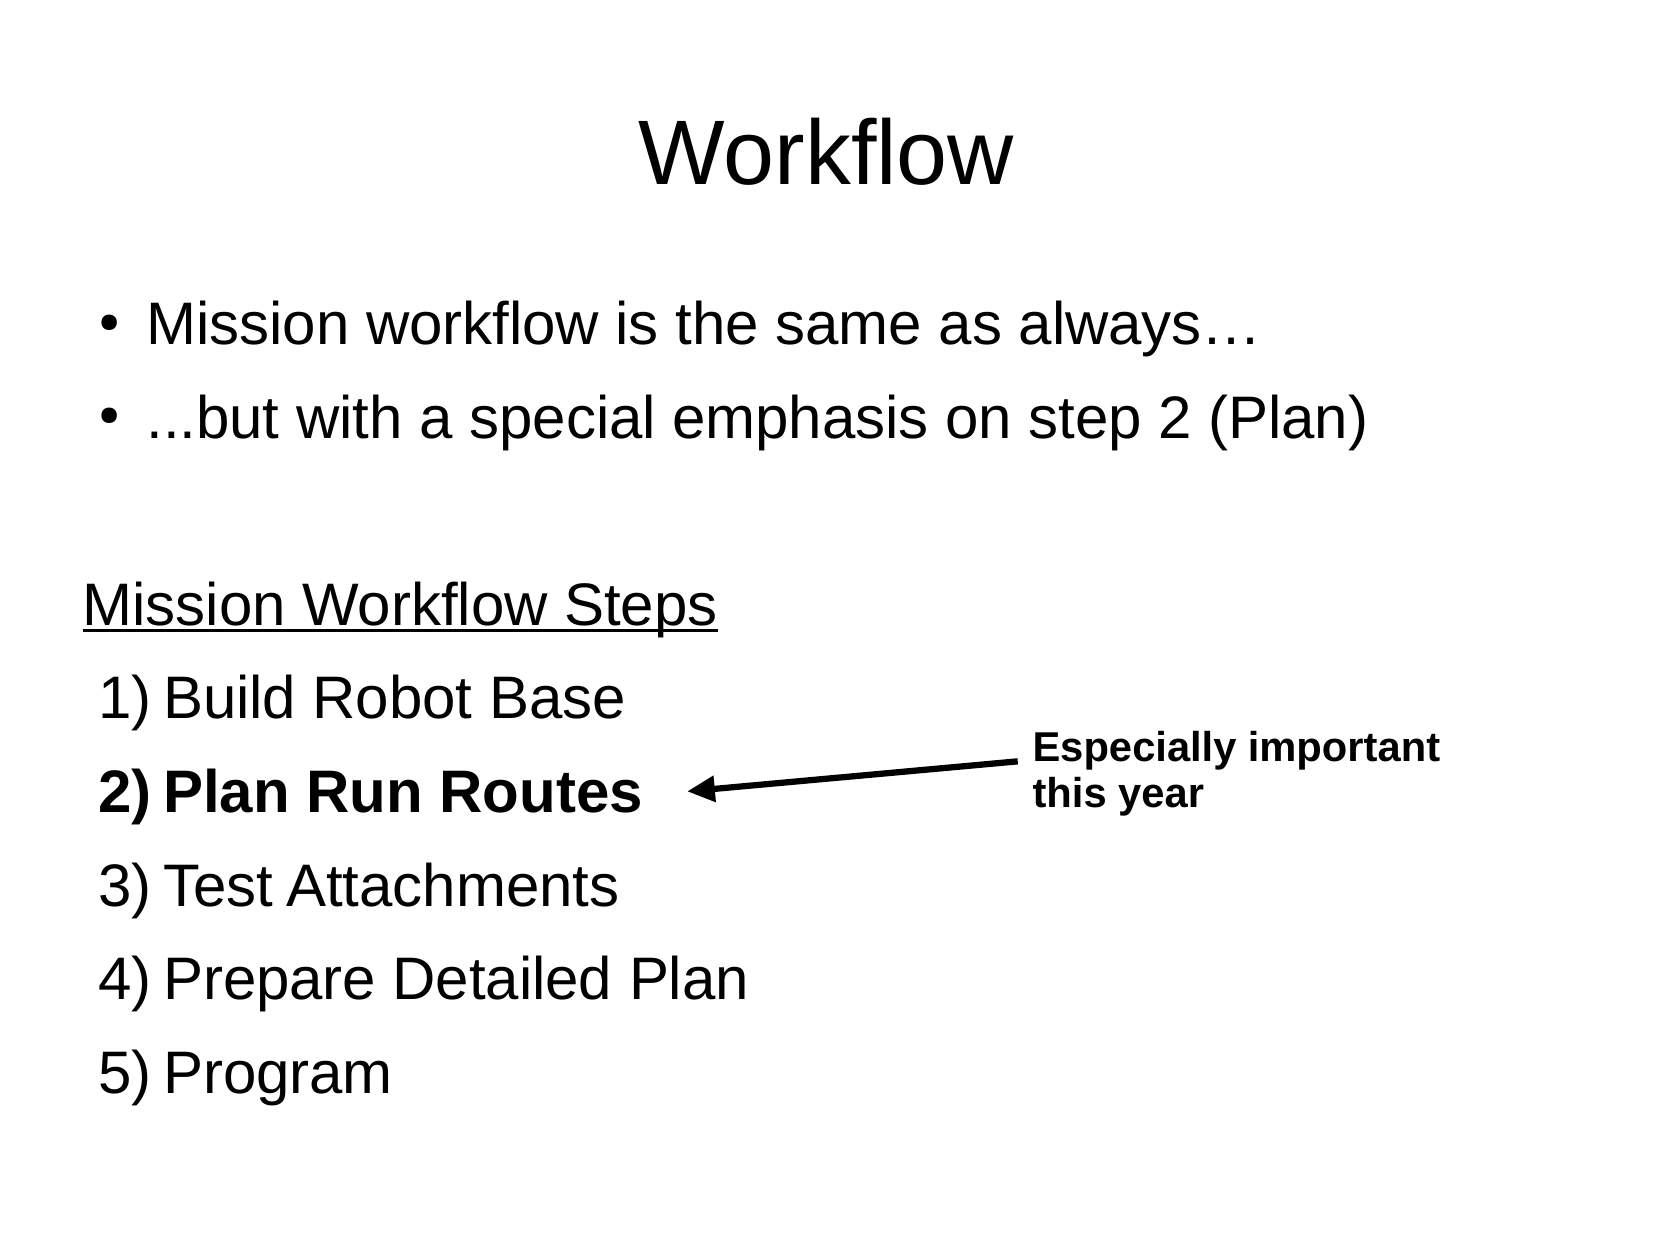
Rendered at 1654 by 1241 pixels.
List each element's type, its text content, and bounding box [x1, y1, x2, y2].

text_box Especially important this year [1017, 716, 1483, 825]
list Mission workflow is the same as always… ...but with a special emphasis on step 2 (Plan) Mission Workflow Steps Build Robot Base Plan Run Routes Test Attachments Prepare Detailed Plan Program [82, 290, 1571, 1111]
title Workflow [82, 49, 1571, 257]
